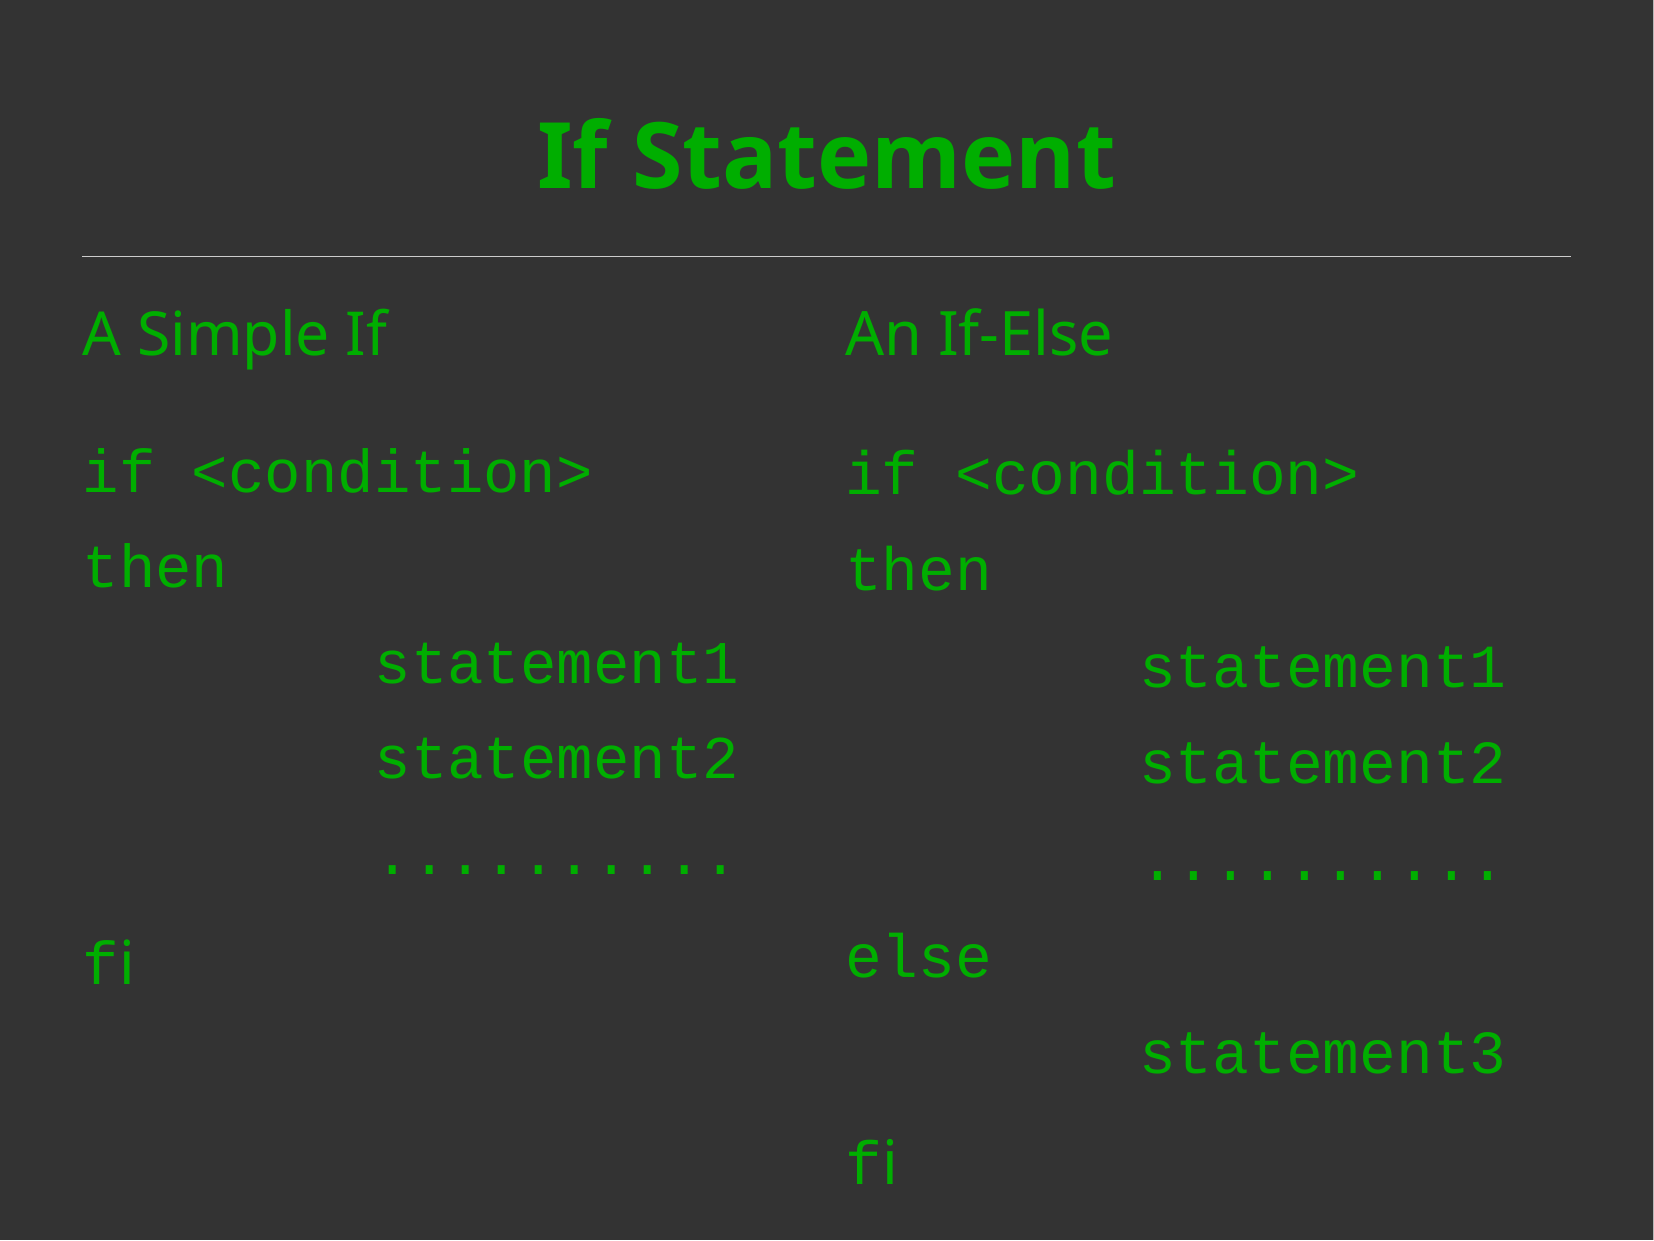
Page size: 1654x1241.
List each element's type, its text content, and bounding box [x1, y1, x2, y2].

list A Simple If if <condition> then statement1 statement2 .......... fi [82, 290, 809, 1010]
title If Statement [82, 49, 1571, 257]
list An If-Else if <condition> then statement1 statement2 .......... else statement3 fi [845, 290, 1572, 1205]
